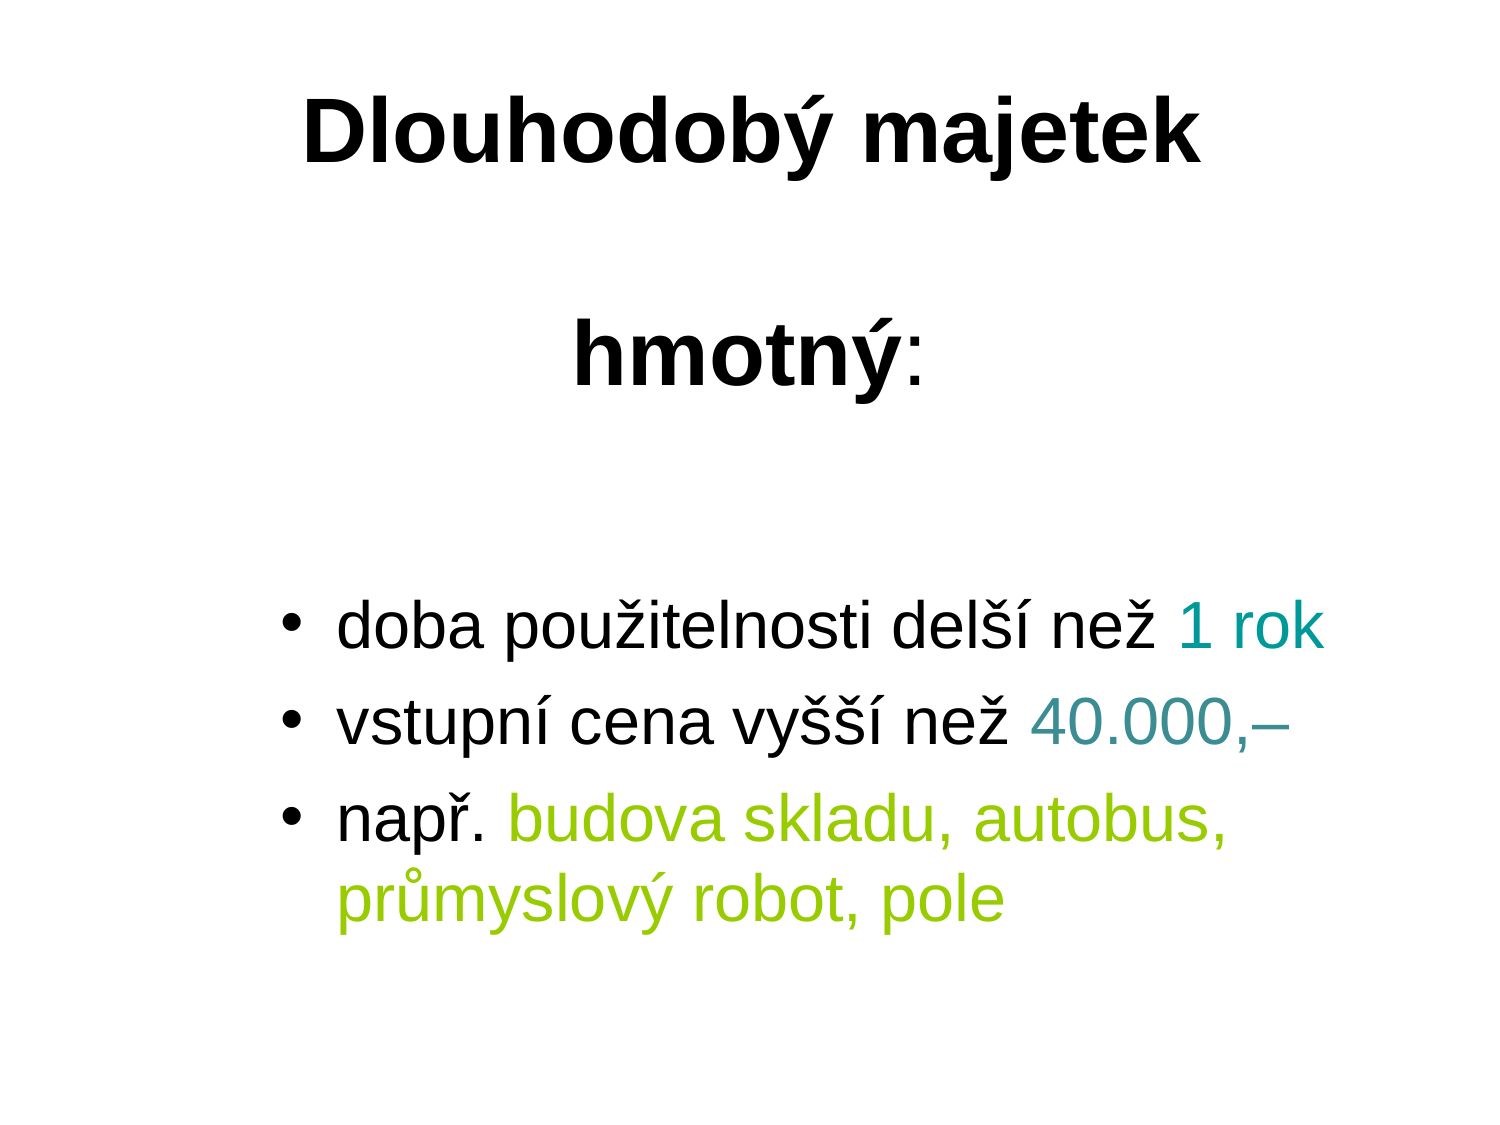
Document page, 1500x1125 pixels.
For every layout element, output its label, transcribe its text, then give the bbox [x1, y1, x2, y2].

title hmotný: [75, 255, 1426, 443]
text_box Dlouhodobý majetek [76, 66, 1427, 185]
list doba použitelnosti delší než 1 rok vstupní cena vyšší než 40.000,– např. budova skladu, autobus, průmyslový robot, pole [265, 574, 1426, 981]
